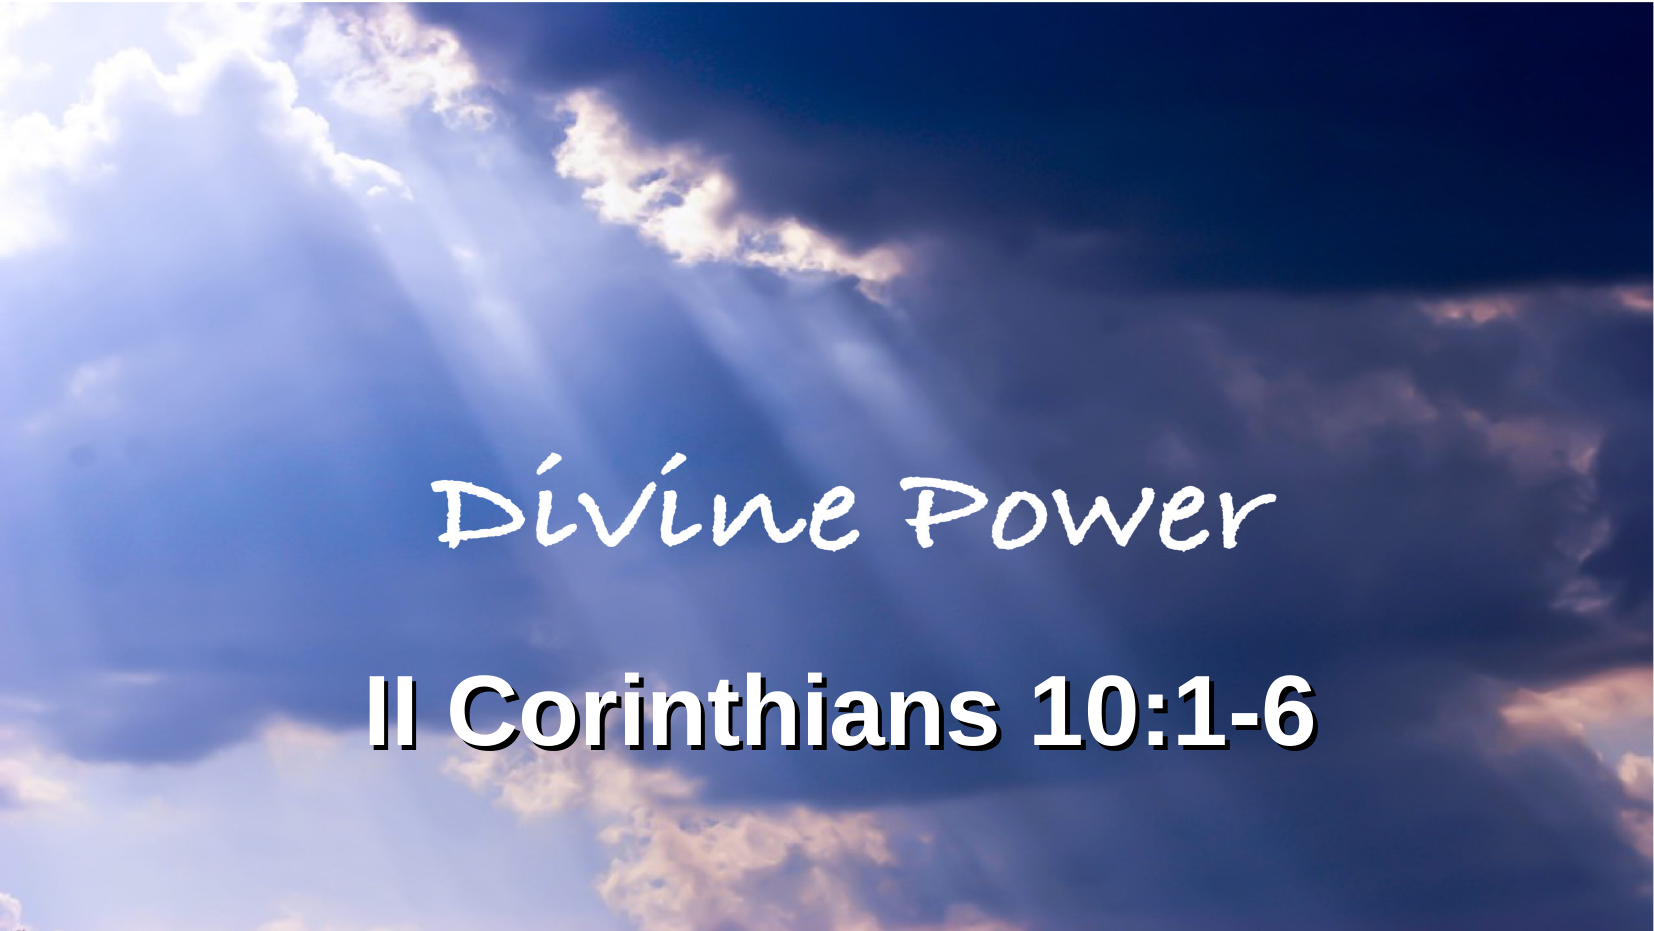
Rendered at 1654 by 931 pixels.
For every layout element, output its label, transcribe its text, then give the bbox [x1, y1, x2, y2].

picture [0, 2, 1654, 931]
subtitle II Corinthians 10:1-6 [82, 207, 1571, 767]
